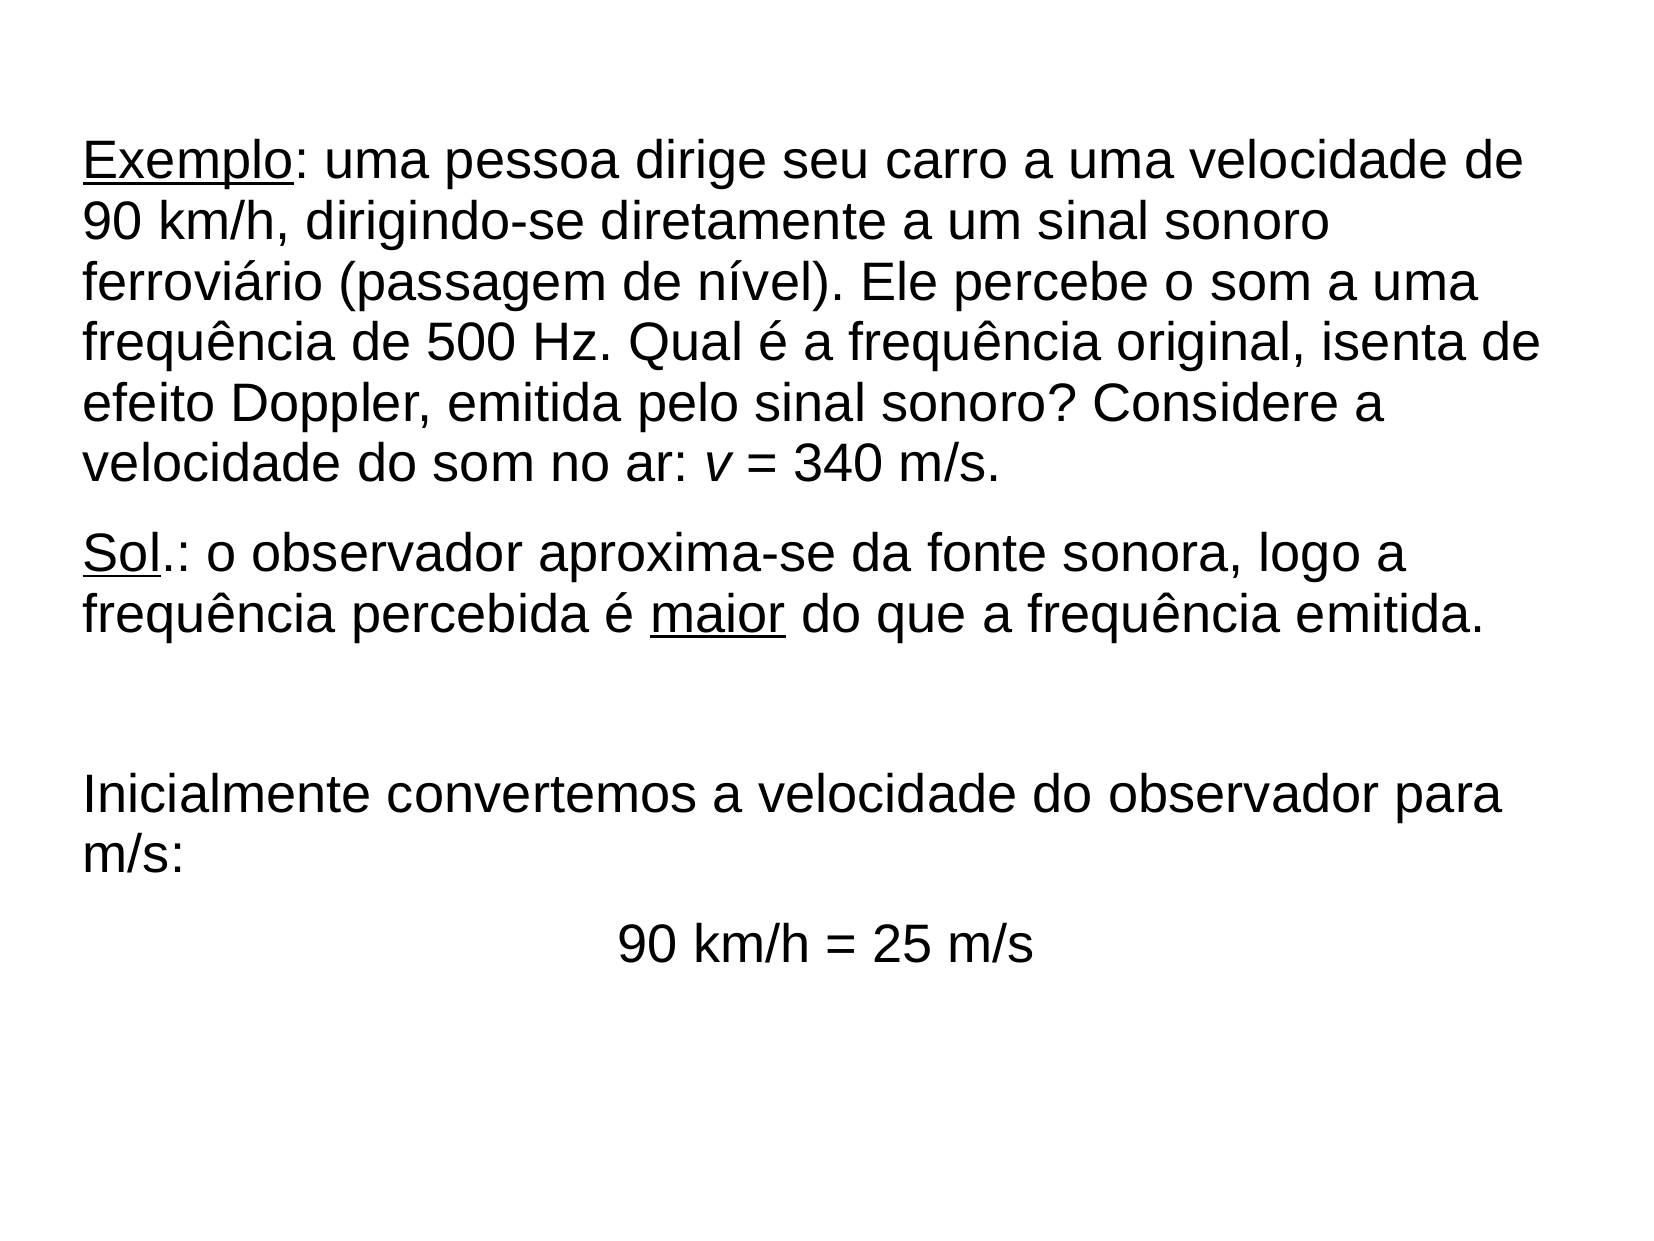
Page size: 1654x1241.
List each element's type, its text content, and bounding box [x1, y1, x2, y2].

list Exemplo: uma pessoa dirige seu carro a uma velocidade de 90 km/h, dirigindo-se diretamente a um sinal sonoro ferroviário (passagem de nível). Ele percebe o som a uma frequência de 500 Hz. Qual é a frequência original, isenta de efeito Doppler, emitida pelo sinal sonoro? Considere a velocidade do som no ar: v = 340 m/s. Sol.: o observador aproxima-se da fonte sonora, logo a frequência percebida é maior do que a frequência emitida. Inicialmente convertemos a velocidade do observador para m/s: 90 km/h = 25 m/s [82, 129, 1571, 1010]
